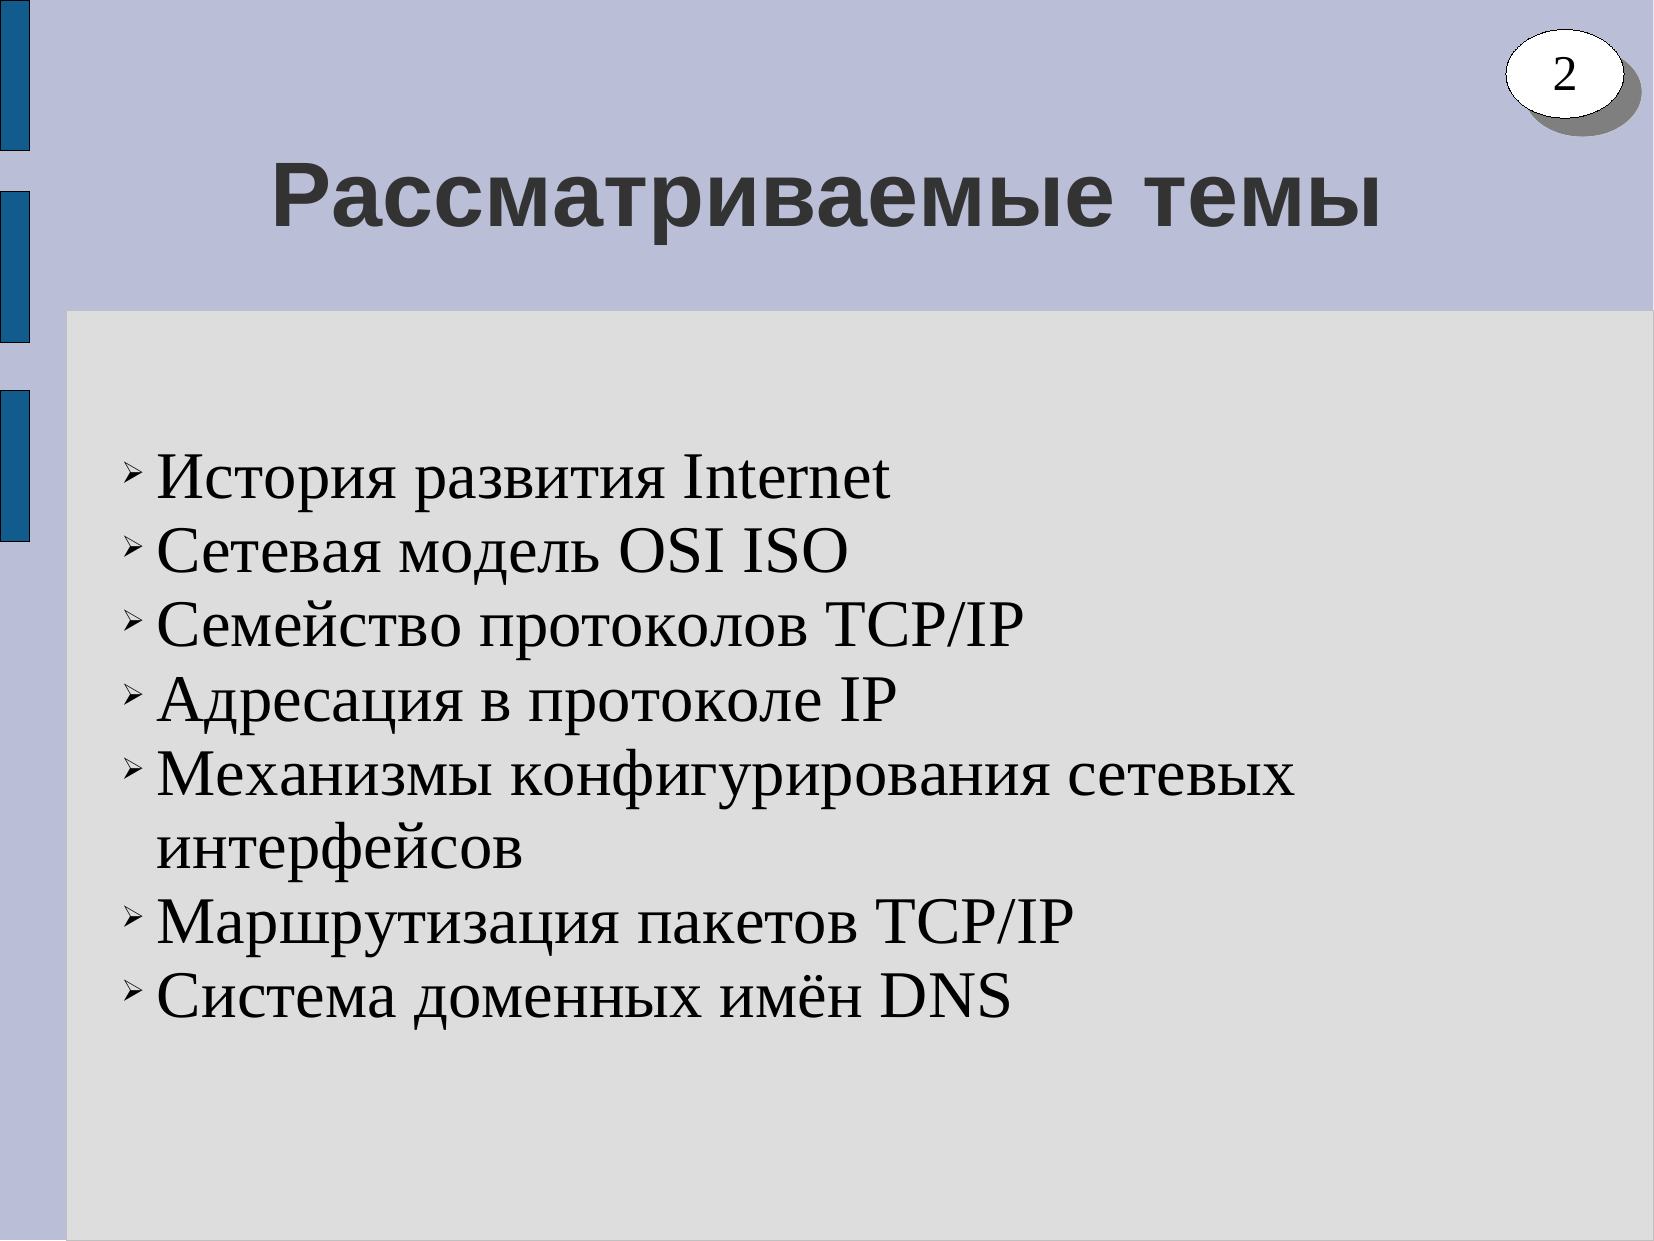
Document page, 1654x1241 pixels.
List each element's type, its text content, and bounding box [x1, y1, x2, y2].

title Рассматриваемые темы [121, 91, 1534, 299]
subtitle История развития Internet Сетевая модель OSI ISO Семейство протоколов TCP/IP Адресация в протоколе IP Механизмы конфигурирования сетевых интерфейсов Маршрутизация пакетов TCP/IP Система доменных имён DNS [121, 344, 1534, 1127]
text_box 2 [1505, 29, 1625, 119]
